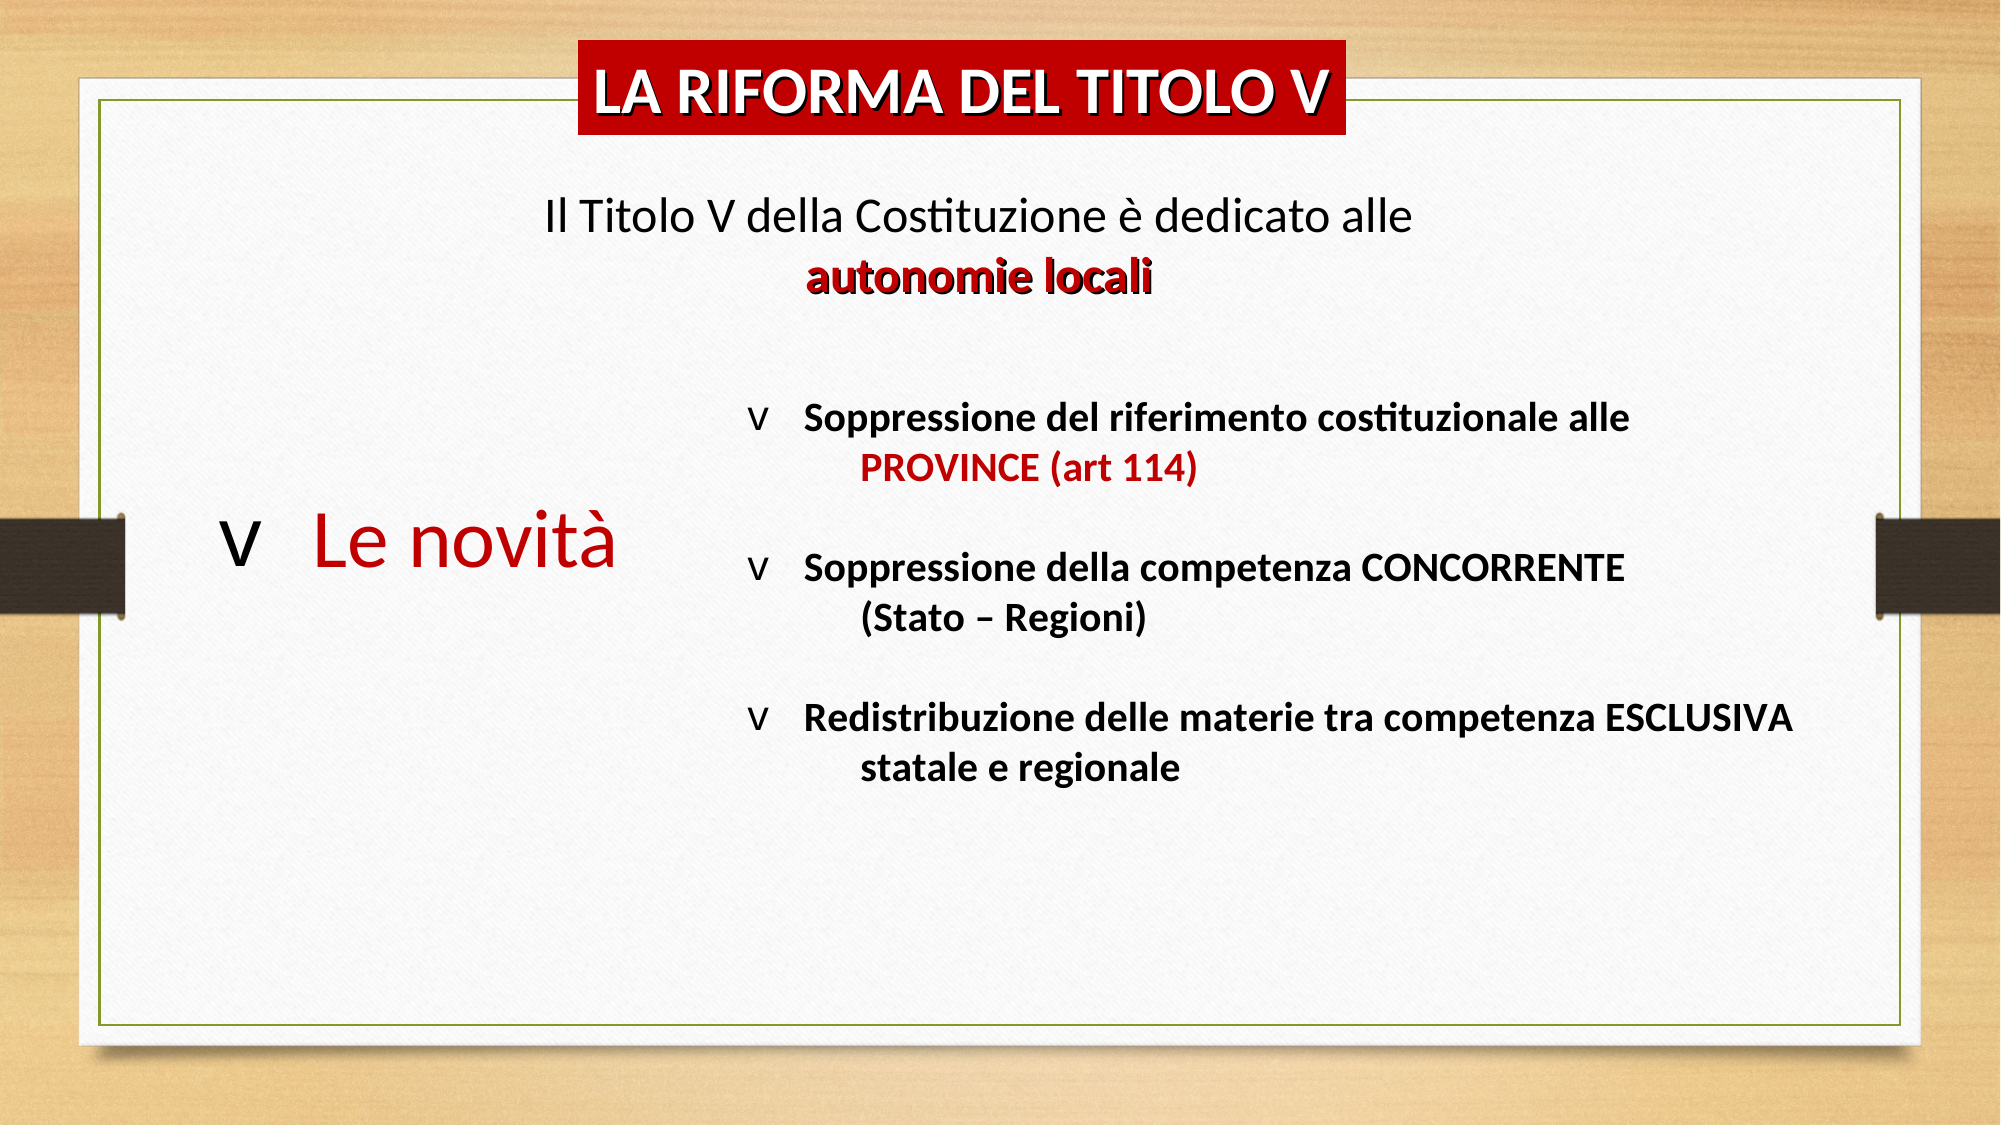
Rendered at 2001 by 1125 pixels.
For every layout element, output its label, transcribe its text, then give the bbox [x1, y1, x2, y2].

text_box Il Titolo V della Costituzione è dedicato alle autonomie locali [479, 175, 1479, 311]
text_box Le novità [204, 477, 821, 592]
text_box LA RIFORMA DEL TITOLO V [578, 40, 1346, 135]
text_box Soppressione del riferimento costituzionale alle PROVINCE (art 114) Soppressione della competenza CONCORRENTE (Stato – Regioni) Redistribuzione delle materie tra competenza ESCLUSIVA statale e regionale [732, 381, 1821, 852]
